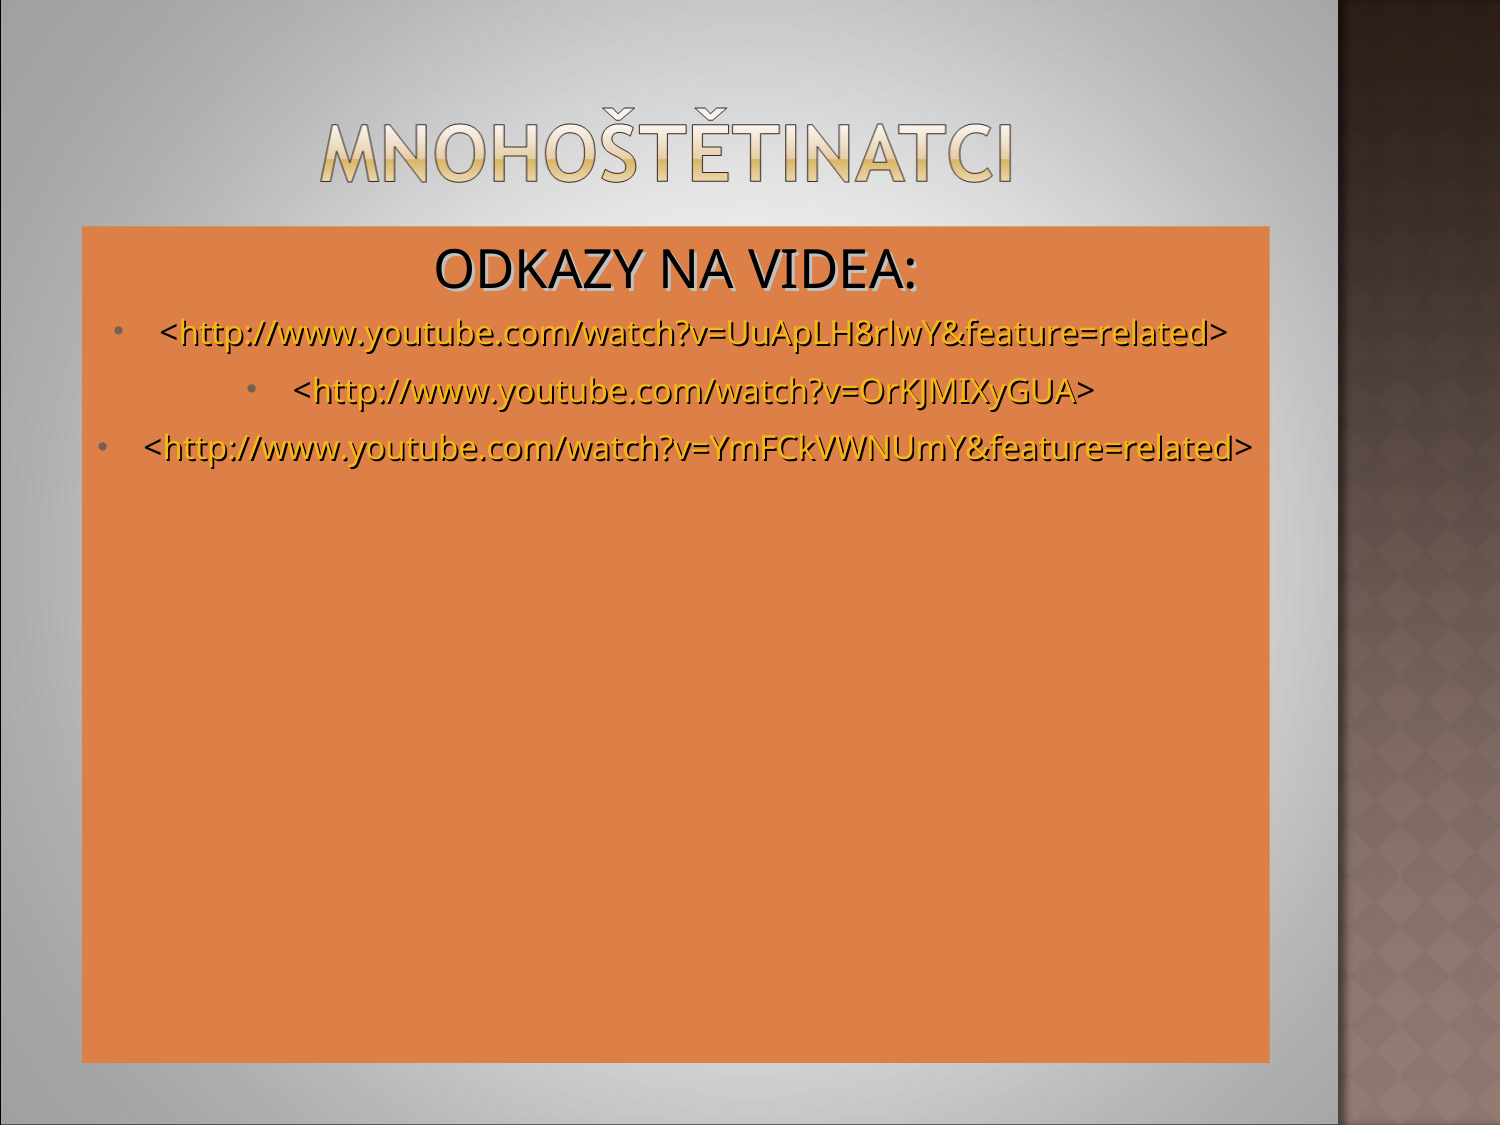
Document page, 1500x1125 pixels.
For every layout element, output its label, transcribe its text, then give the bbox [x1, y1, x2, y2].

text_box [73, 52, 1265, 201]
picture [0, 0, 1500, 1125]
list ODKAZY NA VIDEA: <http://www.youtube.com/watch?v=UuApLH8rlwY&feature=related> <http://www.youtube.com/watch?v=OrKJMIXyGUA> <http://www.youtube.com/watch?v=YmFCkVWNUmY&feature=related> [82, 226, 1270, 1063]
